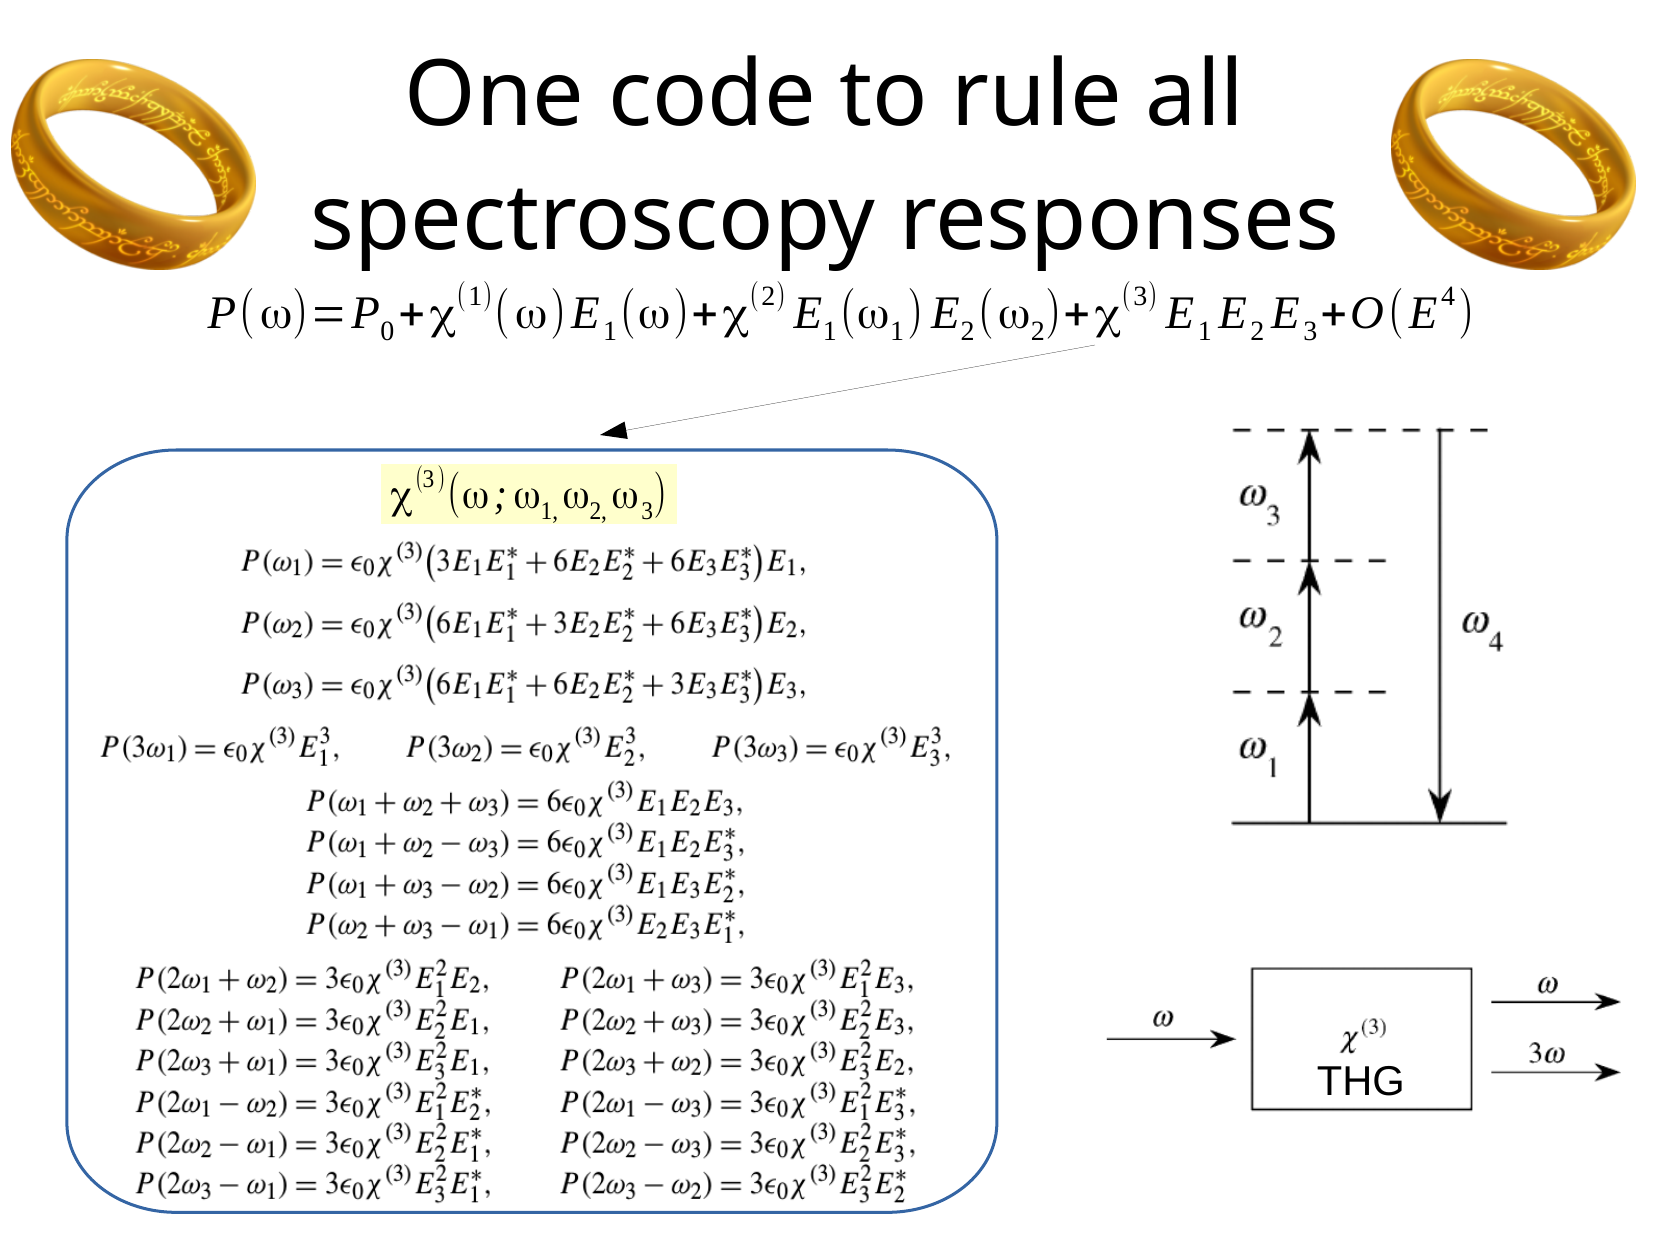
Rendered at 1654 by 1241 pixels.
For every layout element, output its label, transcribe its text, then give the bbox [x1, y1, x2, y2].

chart [193, 279, 1486, 346]
text_box THG [1302, 1050, 1441, 1121]
picture [930, 1177, 978, 1208]
picture [1391, 59, 1636, 271]
title One code to rule all spectroscopy responses [285, 41, 1366, 262]
picture [1082, 939, 1636, 1128]
picture [72, 1156, 134, 1208]
picture [1205, 404, 1531, 840]
picture [11, 59, 256, 271]
picture [72, 520, 978, 1208]
chart [381, 463, 677, 524]
